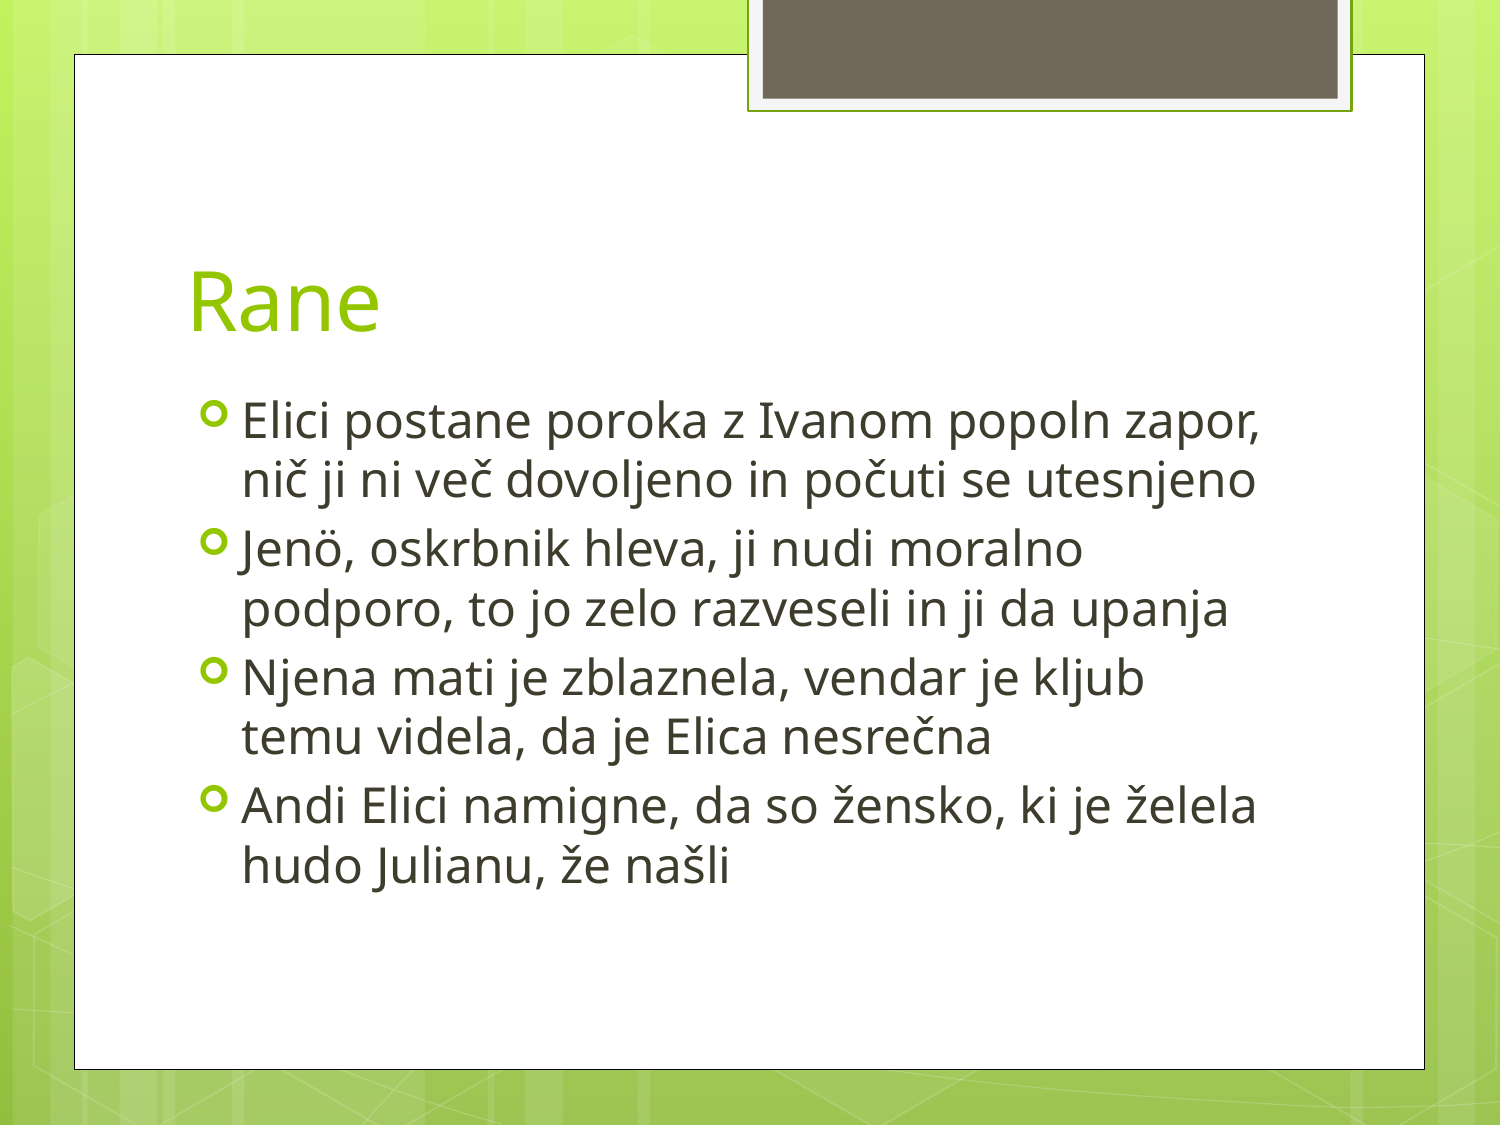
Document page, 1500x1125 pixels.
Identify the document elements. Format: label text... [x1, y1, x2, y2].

title Rane [171, 168, 1324, 356]
list Elici postane poroka z Ivanom popoln zapor, nič ji ni več dovoljeno in počuti se utesnjeno Jenö, oskrbnik hleva, ji nudi moralno podporo, to jo zelo razveseli in ji da upanja Njena mati je zblaznela, vendar je kljub temu videla, da je Elica nesrečna Andi Elici namigne, da so žensko, ki je želela hudo Julianu, že našli [171, 381, 1283, 957]
